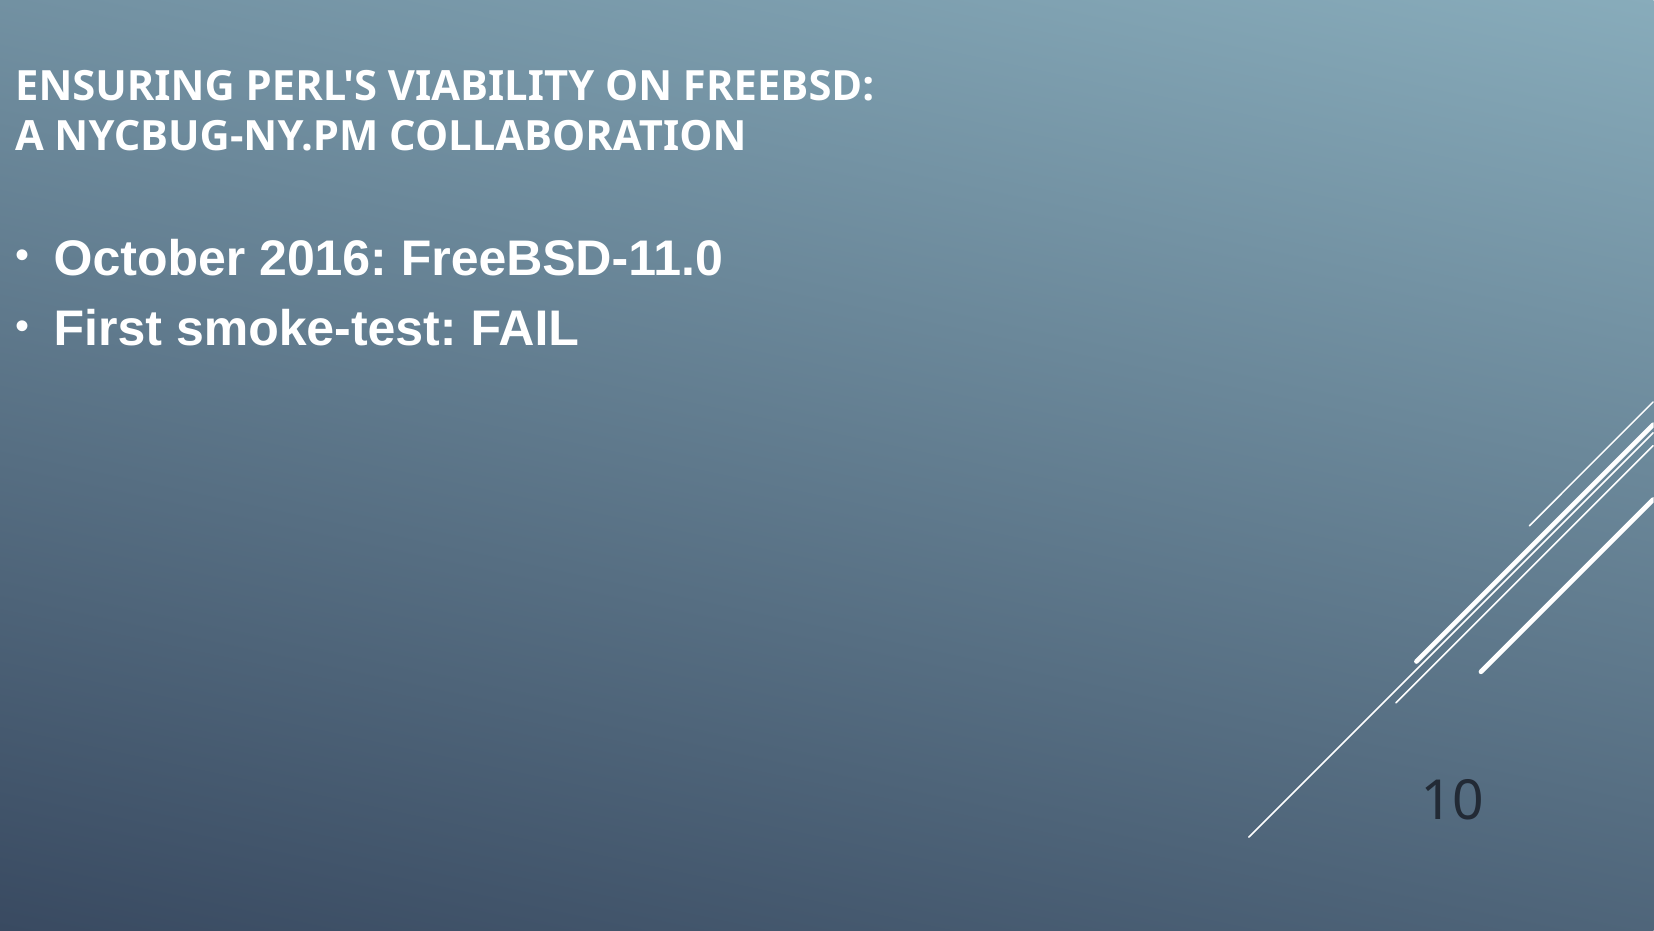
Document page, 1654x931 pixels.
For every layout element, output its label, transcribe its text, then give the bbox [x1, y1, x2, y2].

title Ensuring Perl's Viability on FreeBSD: A NYCBUG-NY.PM Collaboration [0, 36, 1148, 180]
subtitle October 2016: FreeBSD-11.0 First smoke-test: FAIL [0, 217, 1489, 871]
